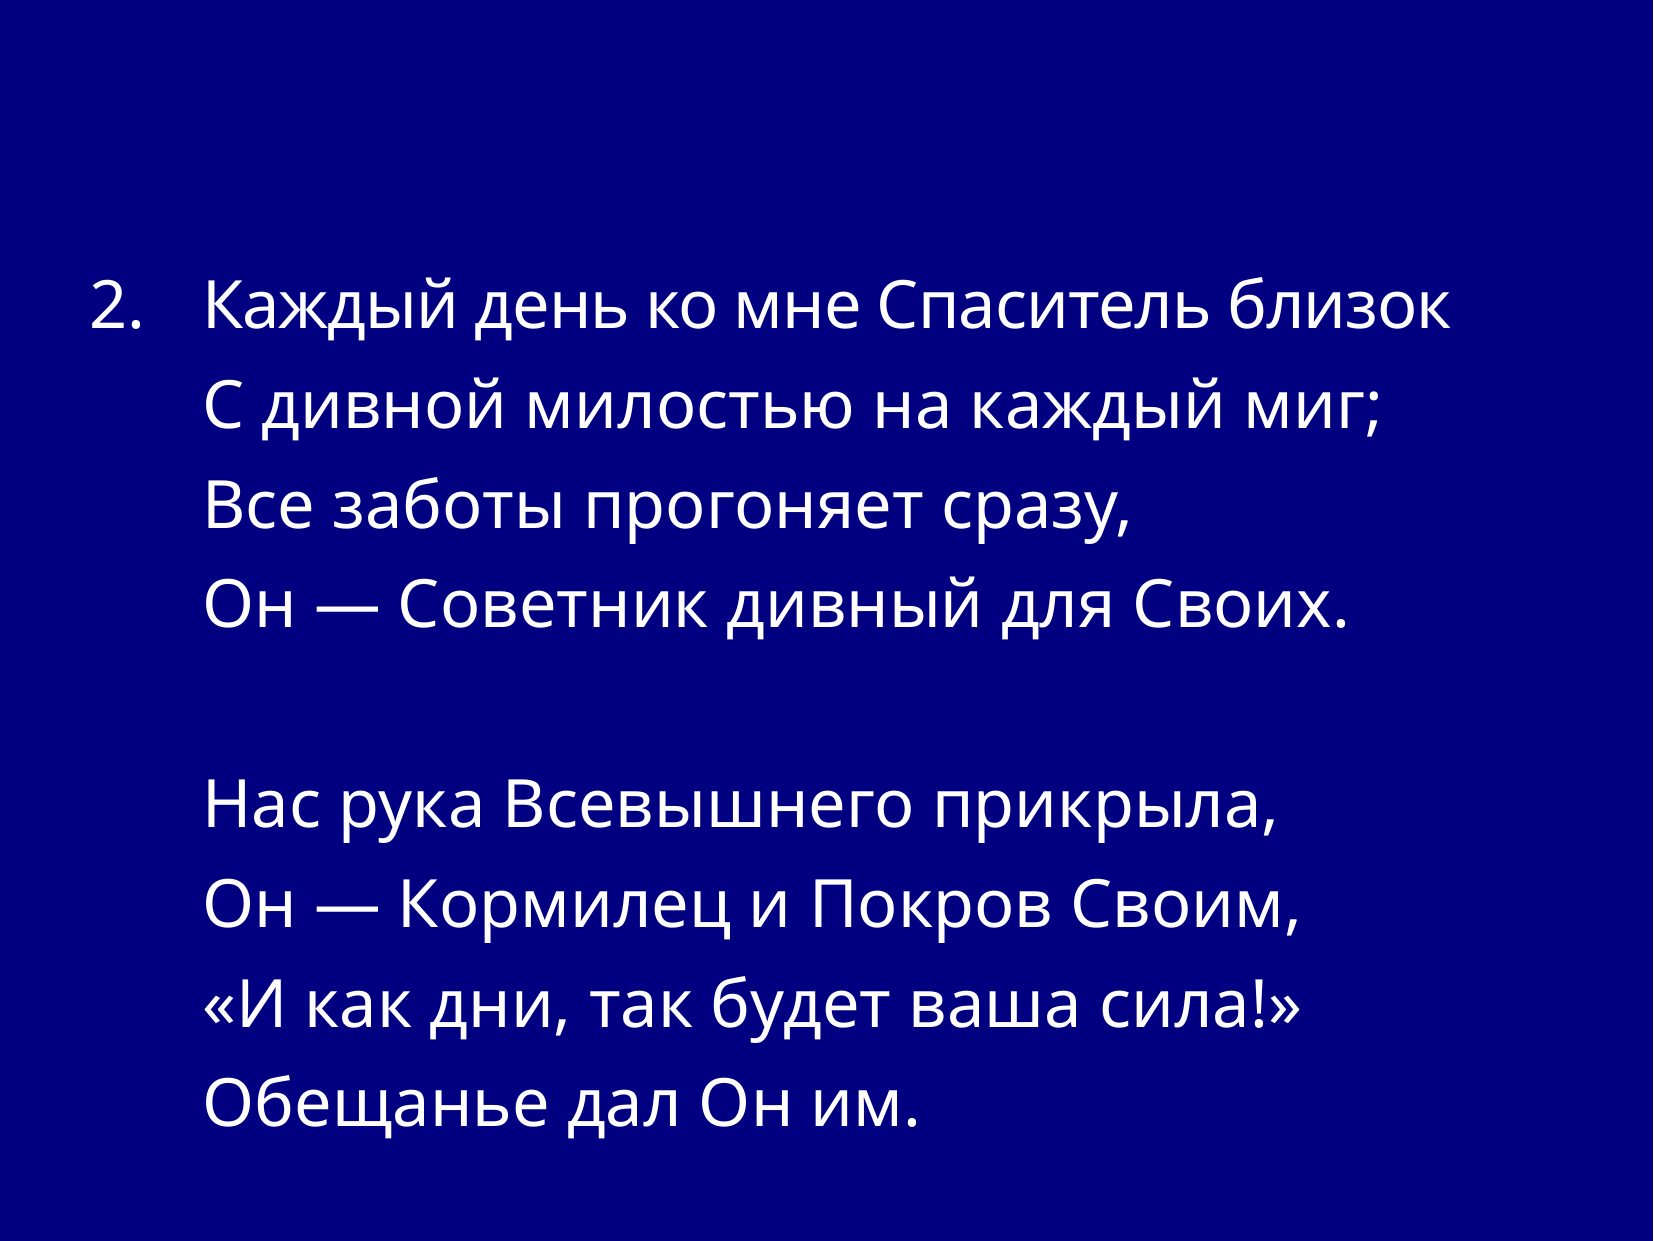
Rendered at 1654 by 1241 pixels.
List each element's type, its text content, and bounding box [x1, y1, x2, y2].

text_box 2. Каждый день ко мне Спаситель близок С дивной милостью на каждый миг; Все заботы прогоняет сразу, Он — Советник дивный для Своих. Нас рука Всевышнего прикрыла, Он — Кормилец и Покров Своим, «И как дни, так будет ваша сила!» Обещанье дал Он им. [75, 150, 1651, 1163]
